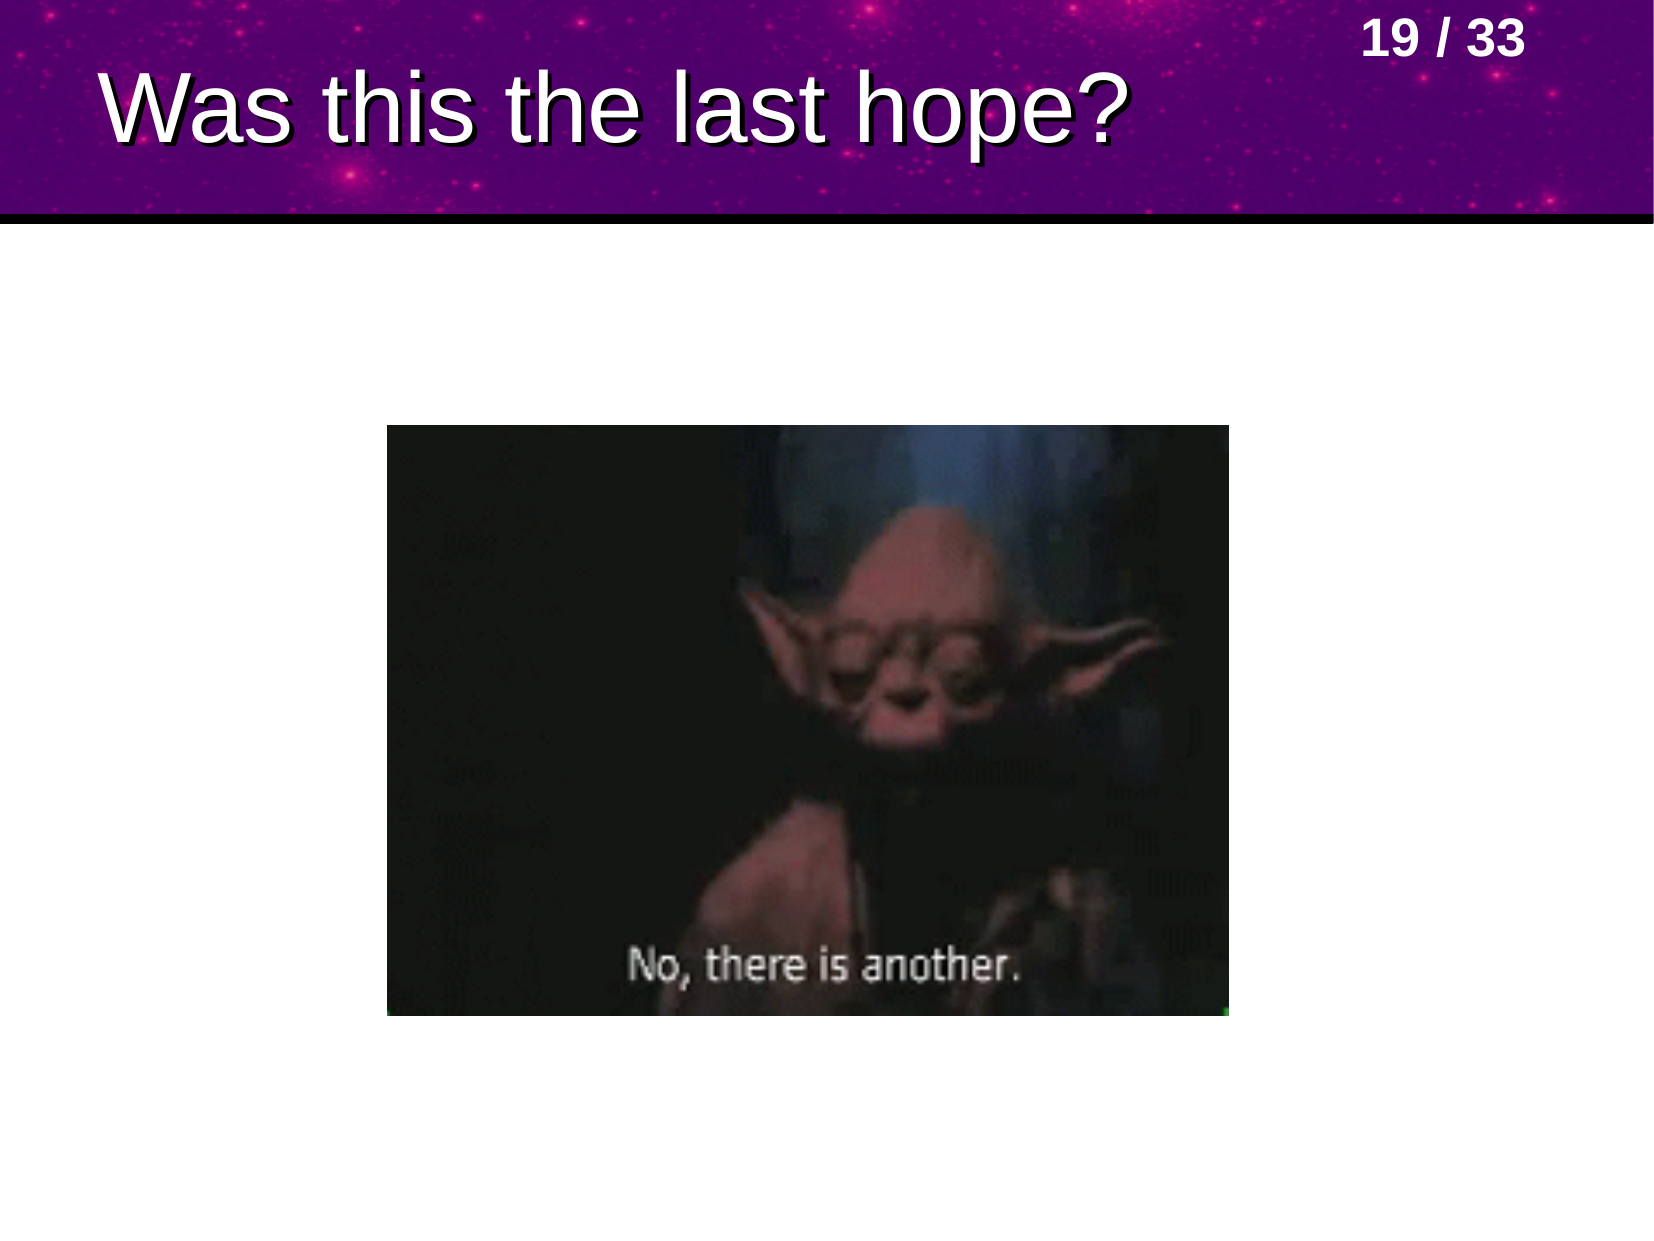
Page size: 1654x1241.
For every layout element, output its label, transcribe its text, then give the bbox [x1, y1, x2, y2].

text_box <number> / 33 [1345, 0, 1654, 77]
picture [0, 0, 1345, 214]
text_box Was this the last hope? [82, 44, 1654, 283]
picture [387, 425, 1229, 1016]
